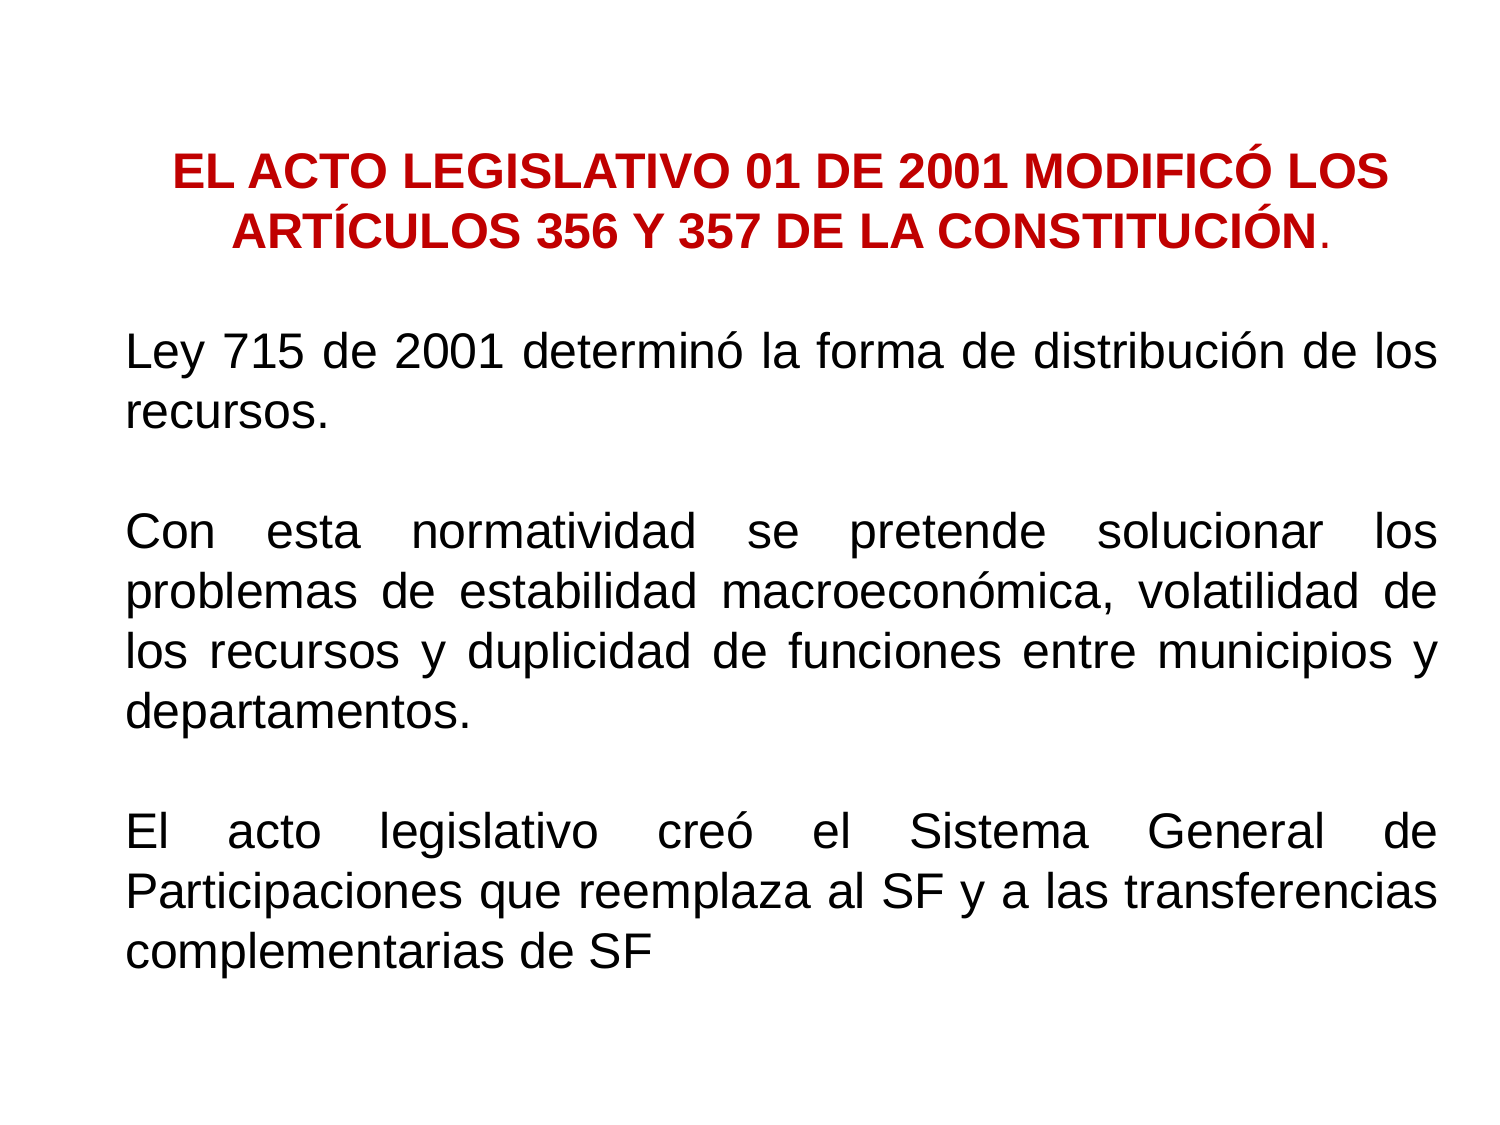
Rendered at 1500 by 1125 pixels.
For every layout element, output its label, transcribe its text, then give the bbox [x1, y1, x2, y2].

text_box EL ACTO LEGISLATIVO 01 DE 2001 MODIFICÓ LOS ARTÍCULOS 356 Y 357 DE LA CONSTITUCIÓN. Ley 715 de 2001 determinó la forma de distribución de los recursos. Con esta normatividad se pretende solucionar los problemas de estabilidad macroeconómica, volatilidad de los recursos y duplicidad de funciones entre municipios y departamentos. El acto legislativo creó el Sistema General de Participaciones que reemplaza al SF y a las transferencias complementarias de SF [110, 131, 1484, 986]
